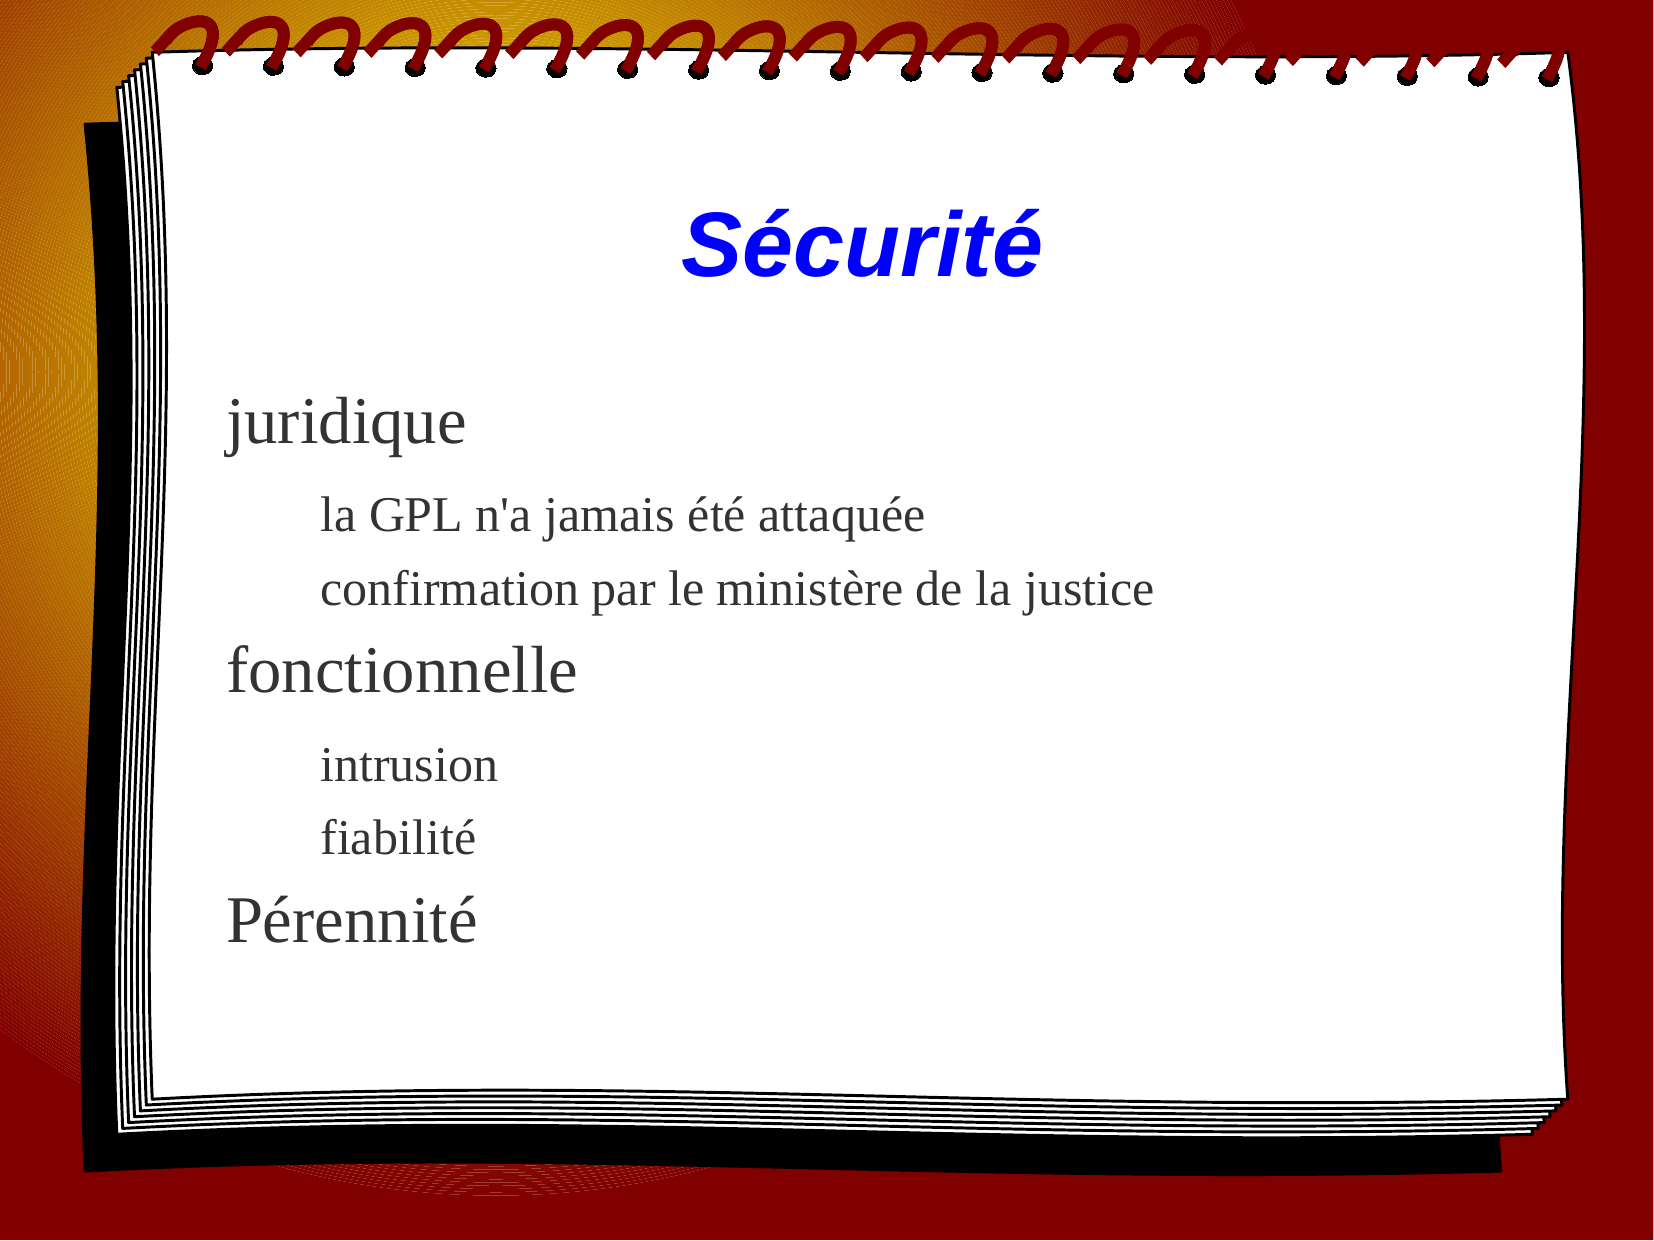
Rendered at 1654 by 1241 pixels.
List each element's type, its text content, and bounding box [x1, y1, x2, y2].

title Sécurité [215, 143, 1511, 346]
list juridique la GPL n'a jamais été attaquée confirmation par le ministère de la justice fonctionnelle intrusion fiabilité Pérennité [214, 383, 1506, 1039]
